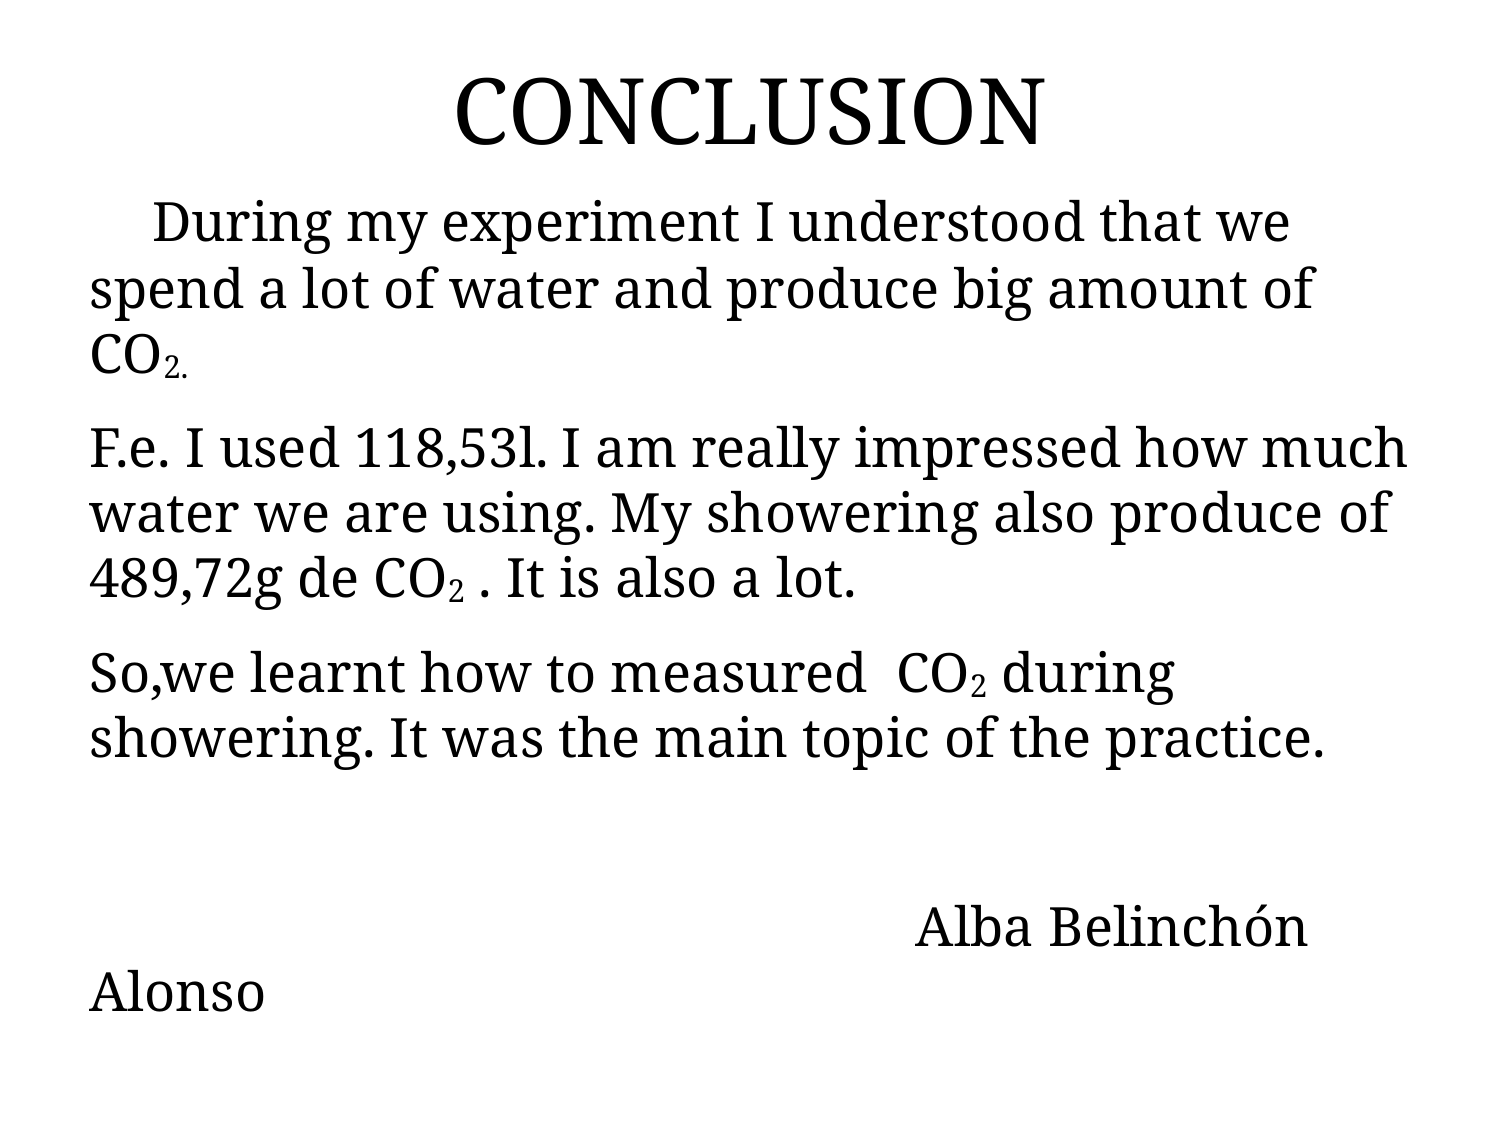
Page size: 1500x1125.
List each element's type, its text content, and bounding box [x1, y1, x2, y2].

list During my experiment I understood that we spend a lot of water and produce big amount of CO2. F.e. I used 118,53l. I am really impressed how much water we are using. My showering also produce of 489,72g de CO2 . It is also a lot. So,we learnt how to measured CO2 during showering. It was the main topic of the practice. Alba Belinchón Alonso 3C [75, 167, 1425, 910]
title CONCLUSION [75, 45, 1425, 167]
